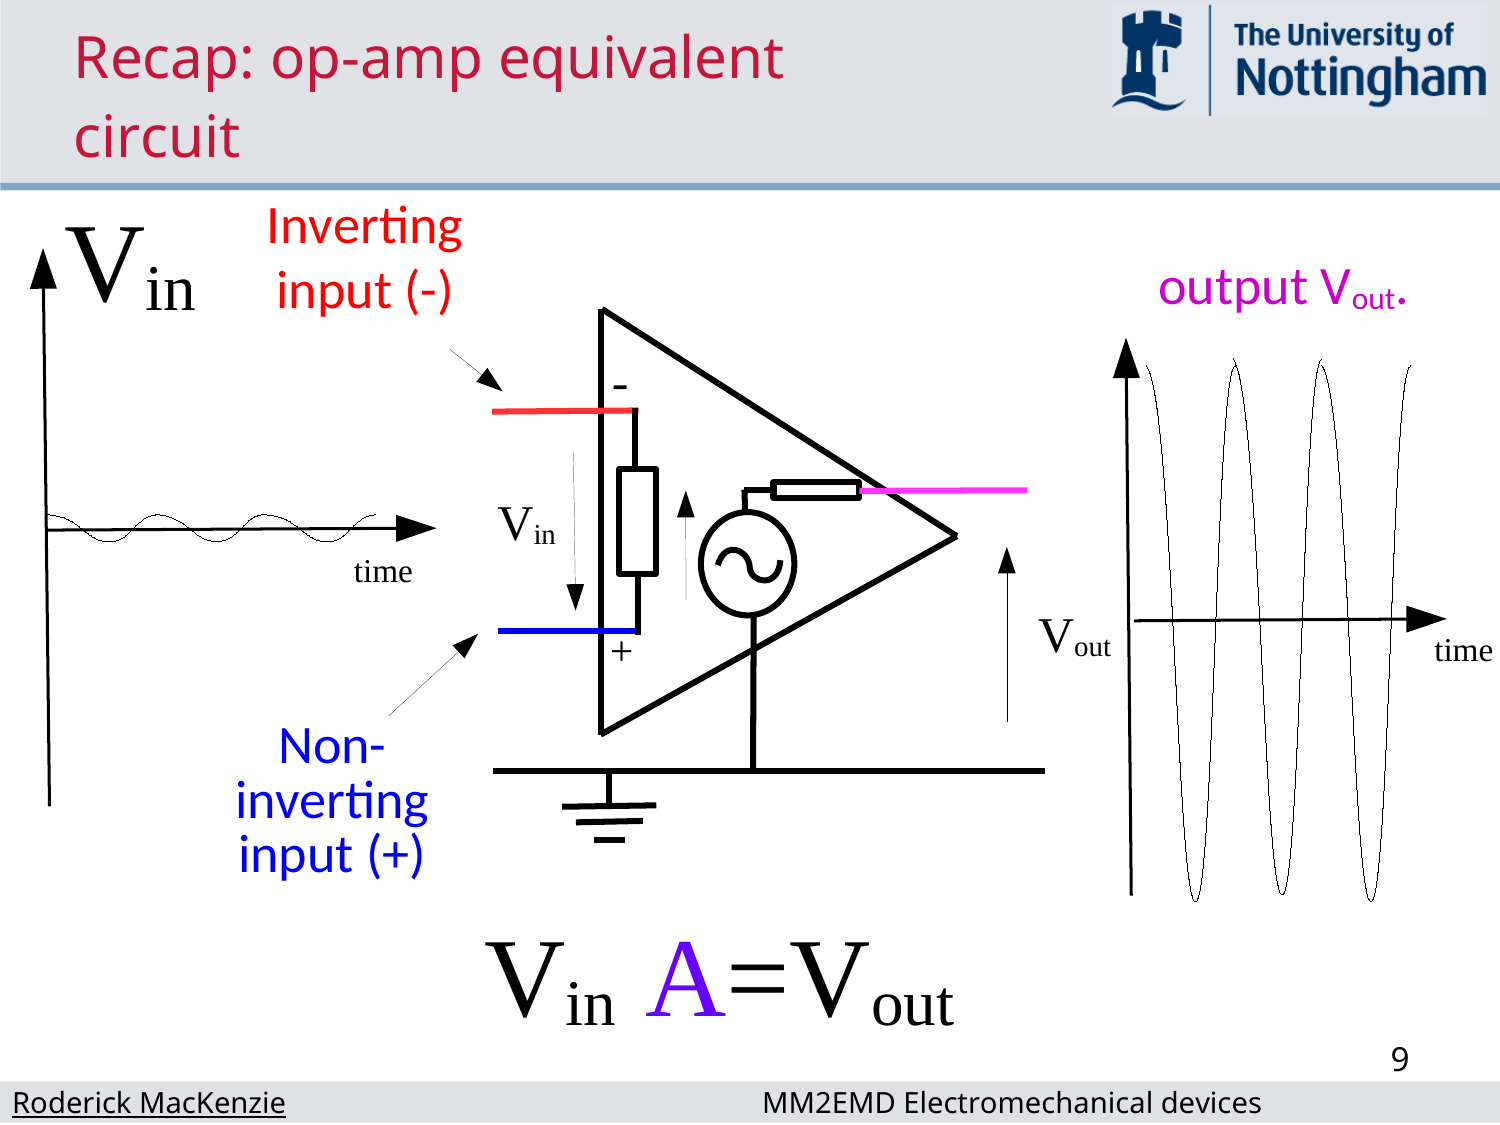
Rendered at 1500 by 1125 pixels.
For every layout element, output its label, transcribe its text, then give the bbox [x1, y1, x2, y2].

text_box Vout [1023, 594, 1127, 687]
text_box Non-inverting input (+) [100, 715, 494, 894]
text_box Vin [482, 483, 572, 576]
text_box Inverting input (-) [156, 181, 503, 392]
text_box Vin A=Vout [469, 896, 1007, 1085]
text_box time [1419, 620, 1500, 678]
text_box Vin [49, 181, 212, 370]
text_box - [597, 342, 644, 418]
picture [1111, 4, 1487, 116]
text_box <number> [1375, 1030, 1500, 1101]
title Recap: op-amp equivalent circuit [59, 20, 942, 172]
text_box + [595, 616, 649, 682]
text_box time [339, 541, 428, 599]
text_box output Vout. [1060, 242, 1500, 388]
